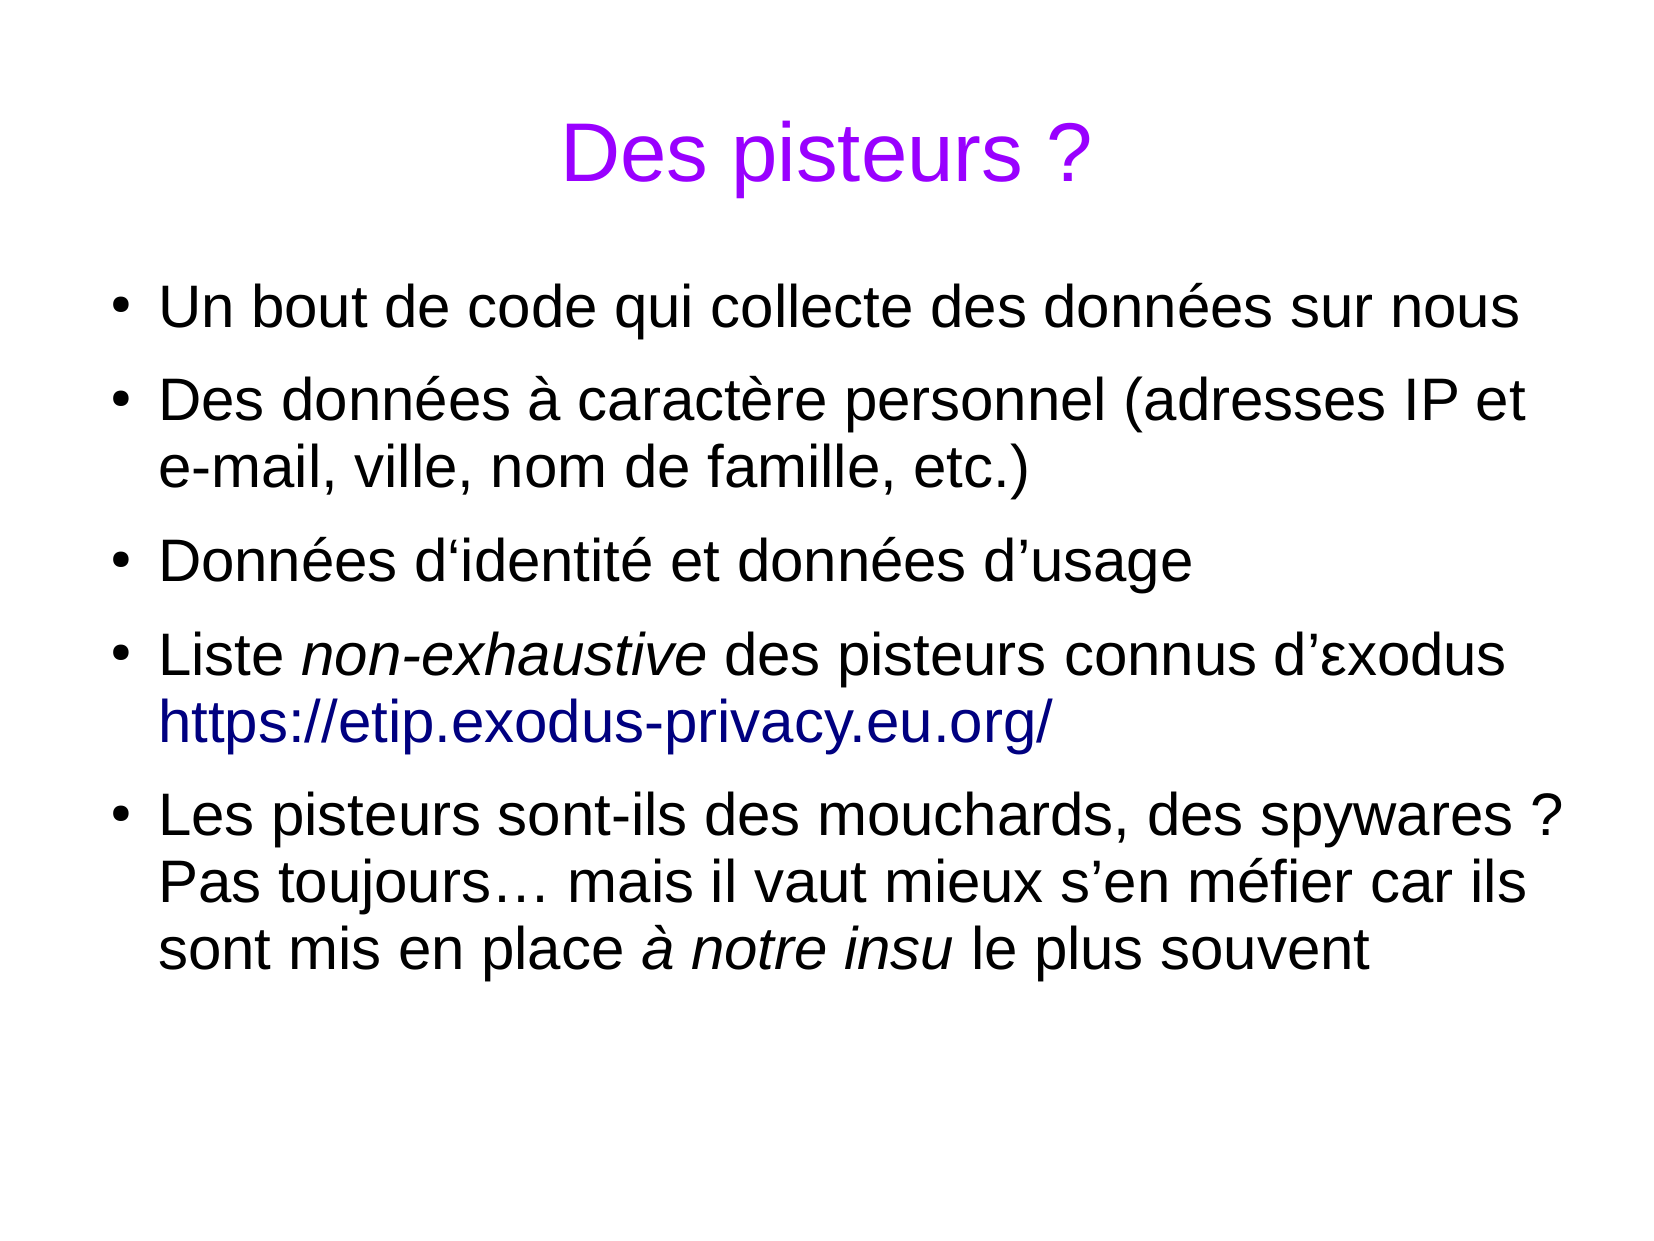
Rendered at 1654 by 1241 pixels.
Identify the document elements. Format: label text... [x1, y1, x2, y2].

title Des pisteurs ? [82, 49, 1571, 257]
list Un bout de code qui collecte des données sur nous Des données à caractère personnel (adresses IP et e-mail, ville, nom de famille, etc.) Données d‘identité et données d’usage Liste non-exhaustive des pisteurs connus d’εxodus https://etip.exodus-privacy.eu.org/ Les pisteurs sont-ils des mouchards, des spywares ? Pas toujours… mais il vaut mieux s’en méfier car ils sont mis en place à notre insu le plus souvent [94, 272, 1583, 993]
